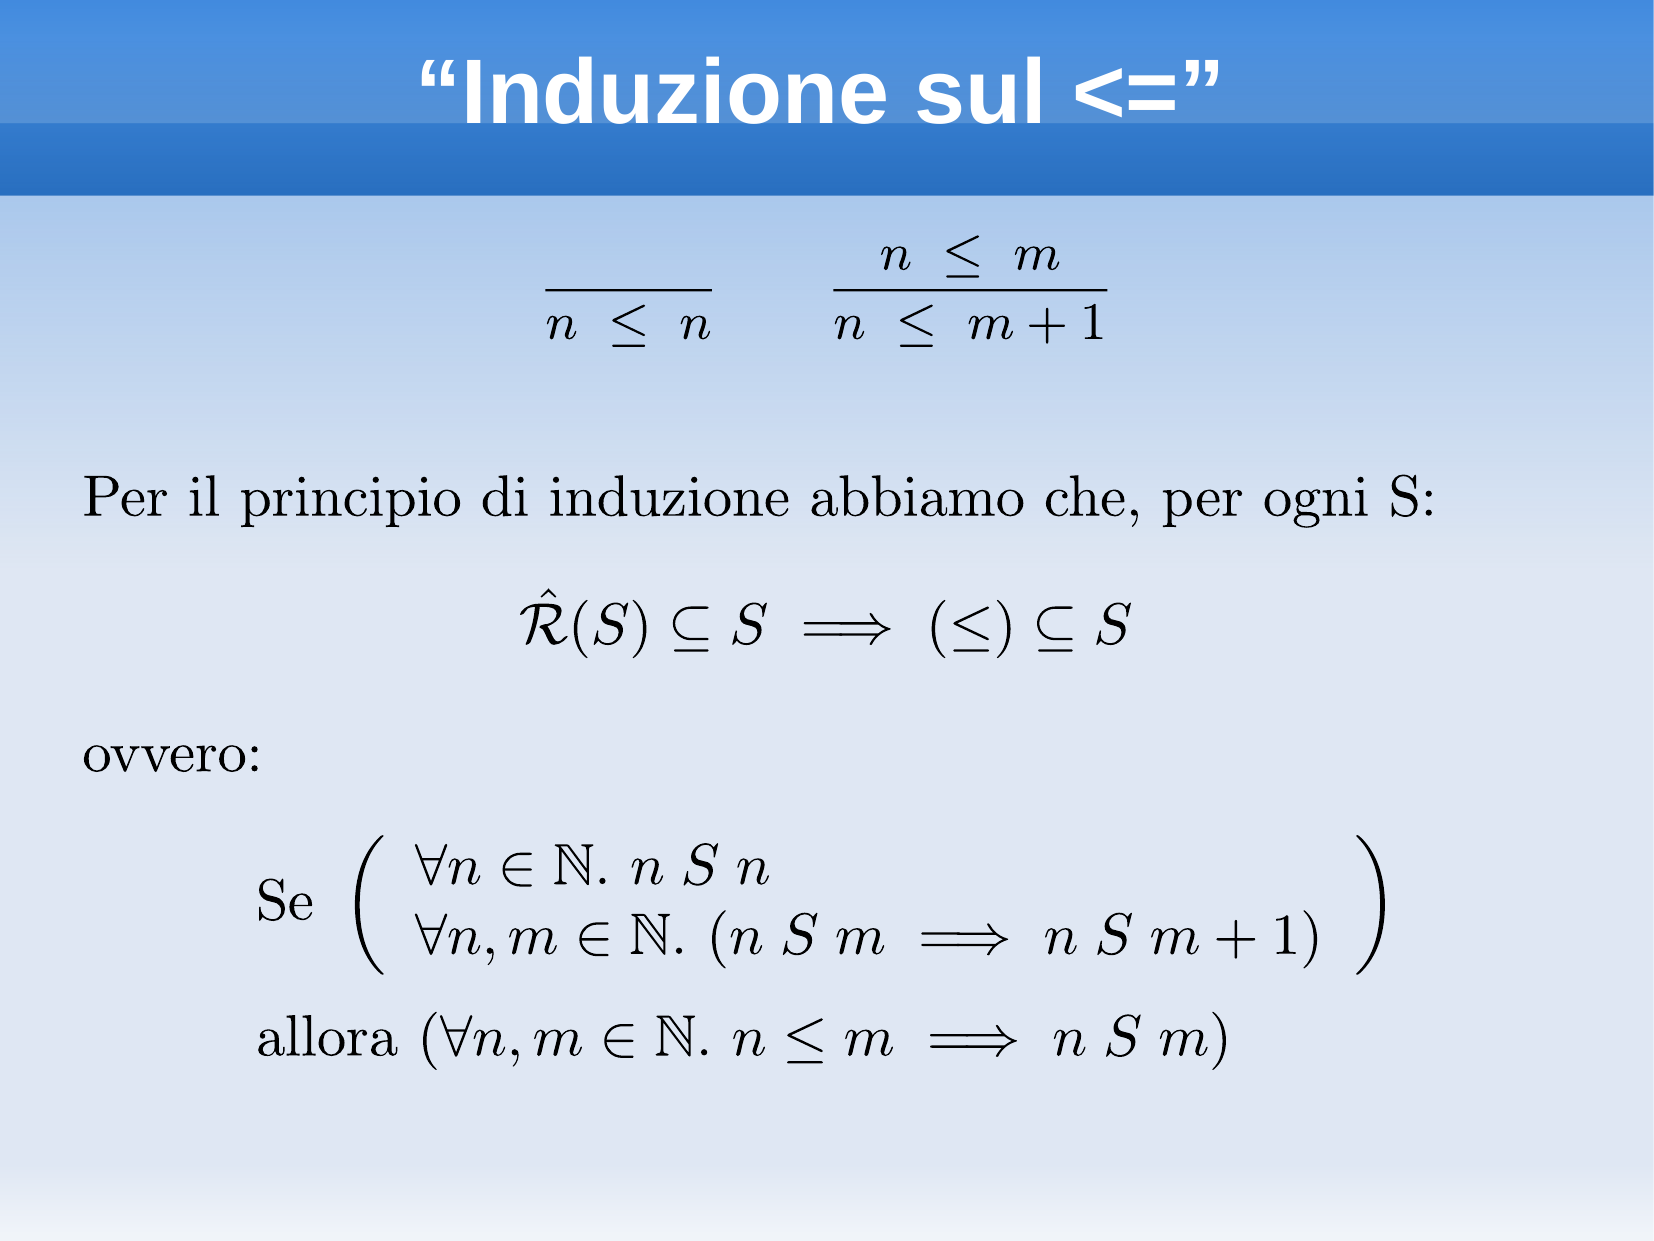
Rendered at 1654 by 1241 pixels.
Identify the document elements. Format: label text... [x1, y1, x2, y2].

picture [0, 0, 1654, 1241]
list [82, 290, 1571, 1109]
text_box [82, 235, 1437, 1070]
title “Induzione sul <=” [76, 0, 1565, 188]
